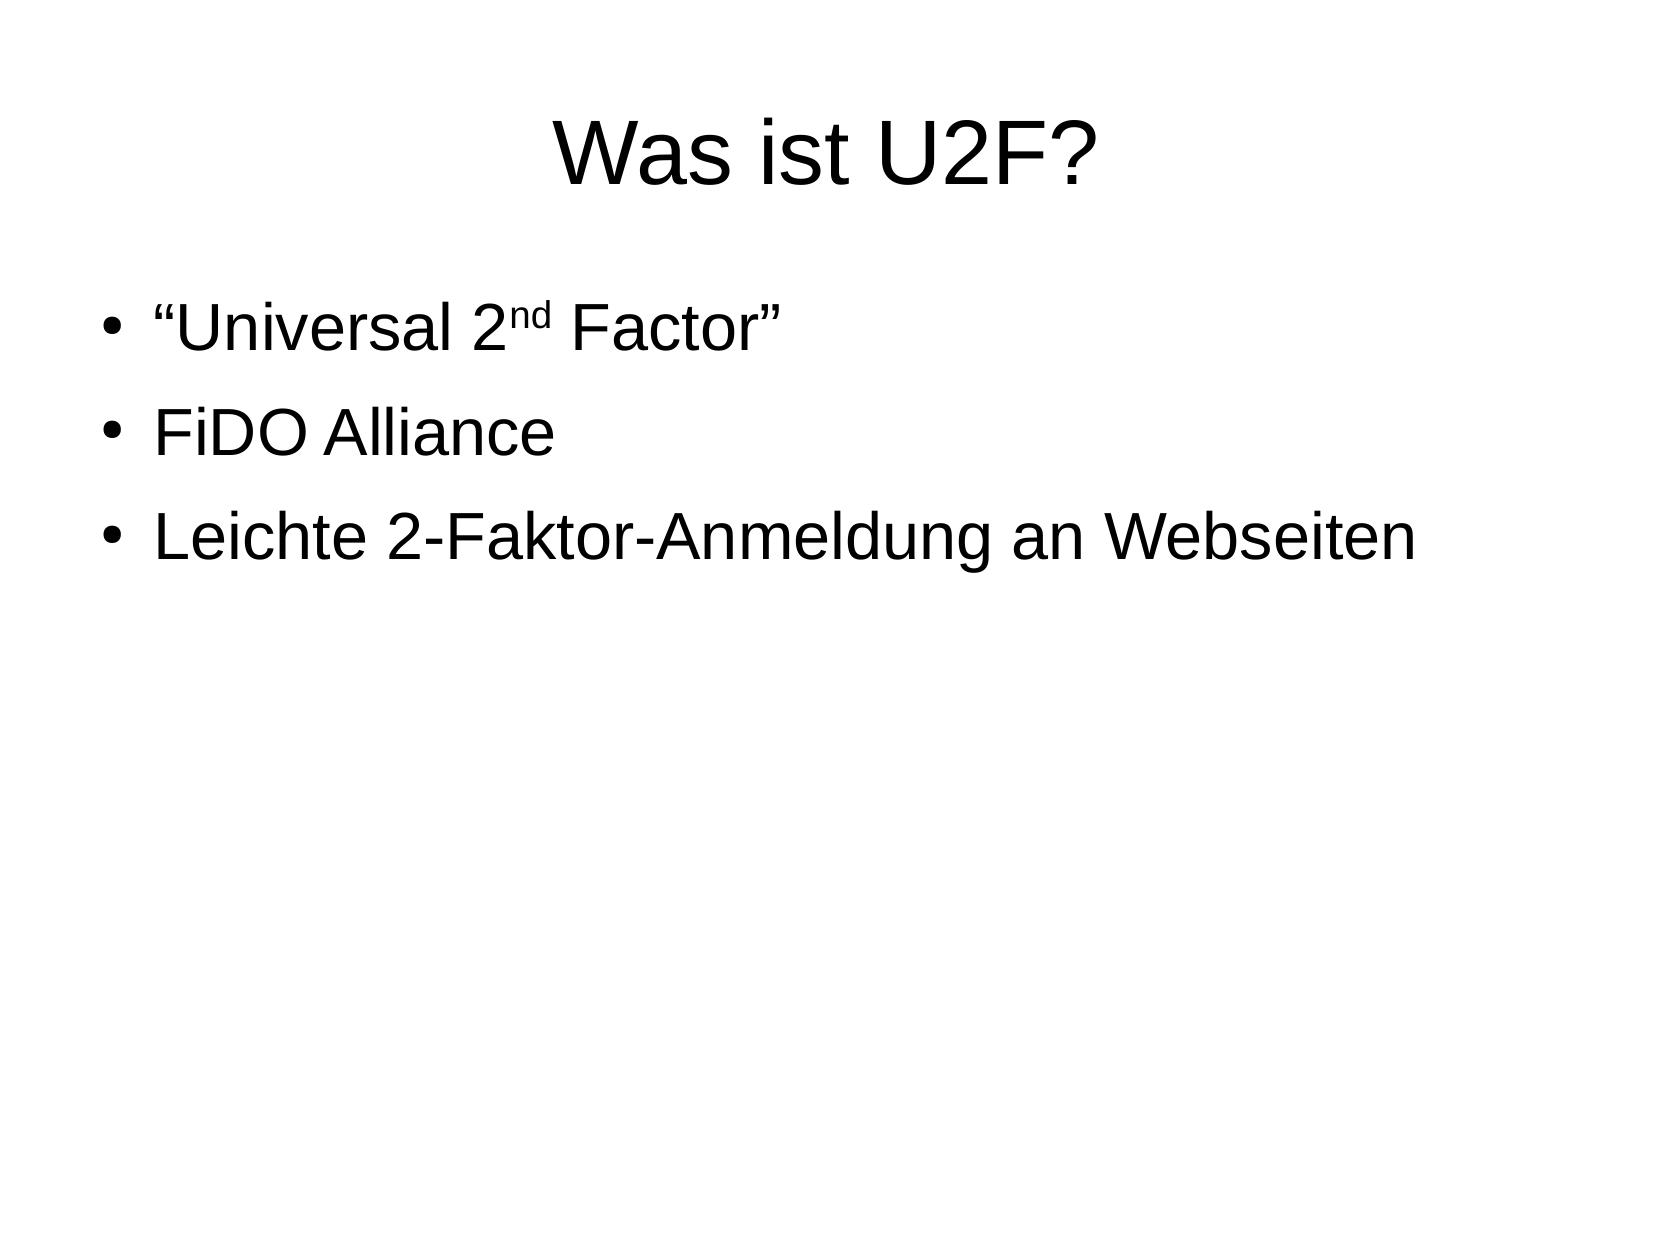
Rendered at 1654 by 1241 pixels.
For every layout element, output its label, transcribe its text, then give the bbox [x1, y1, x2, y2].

title Was ist U2F? [82, 49, 1571, 257]
list “Universal 2nd Factor” FiDO Alliance Leichte 2-Faktor-Anmeldung an Webseiten [82, 290, 1571, 1010]
